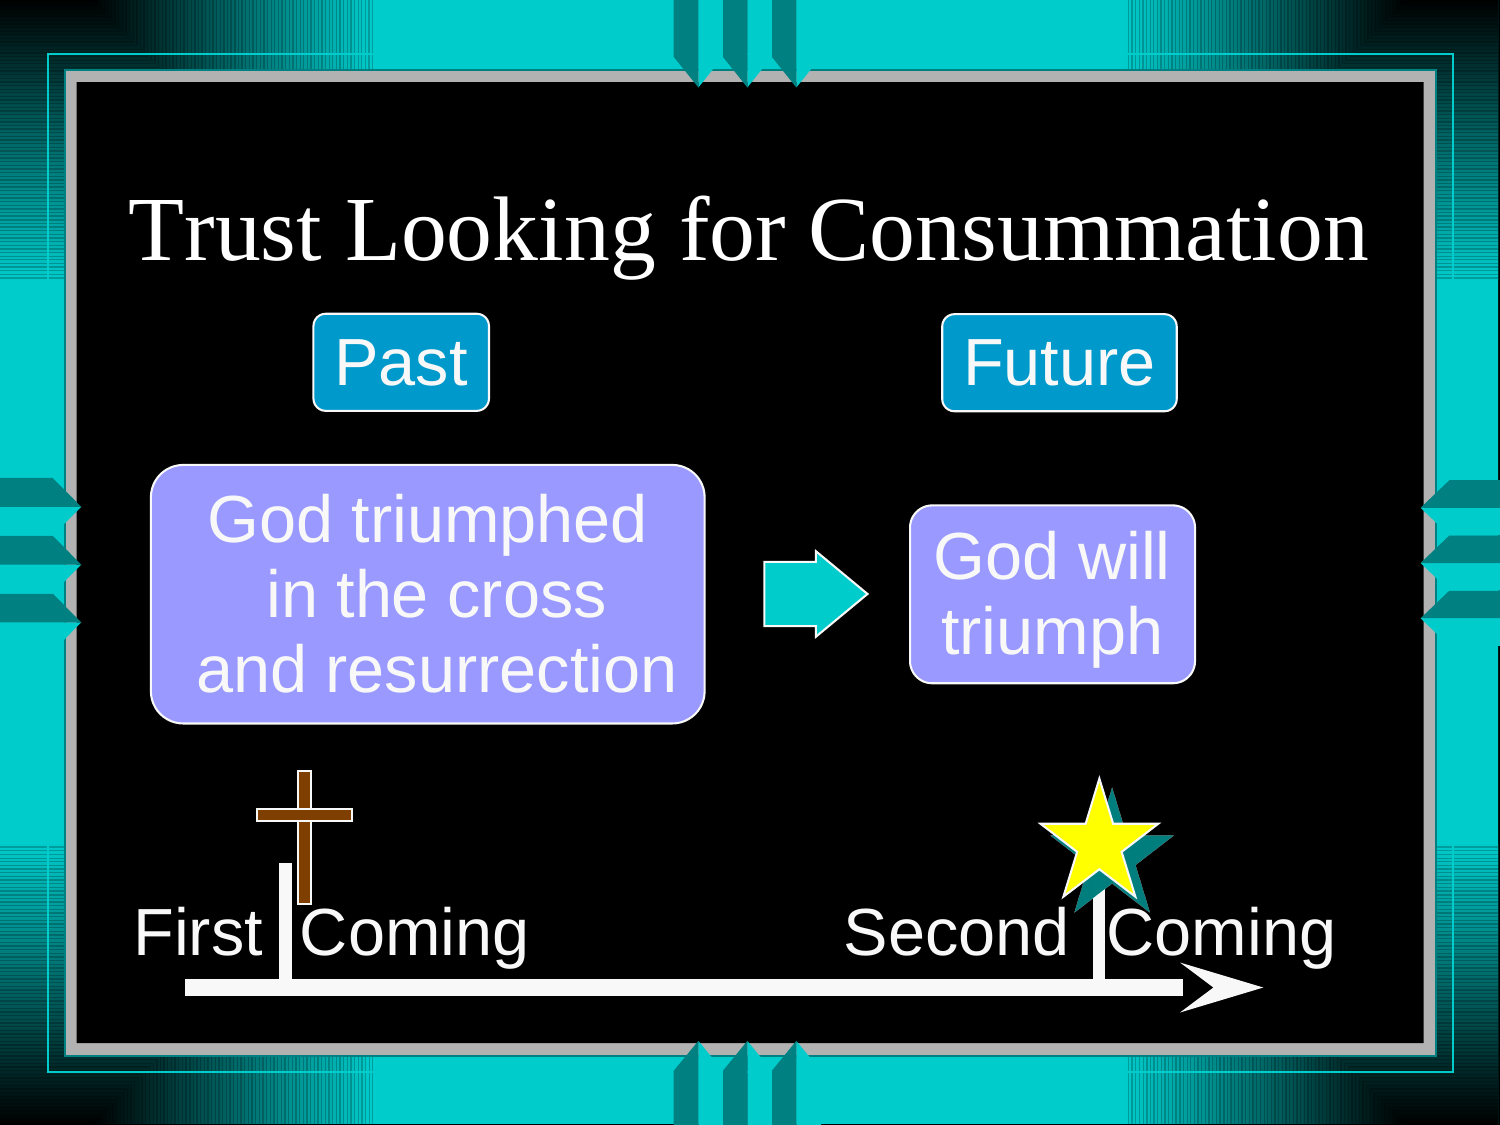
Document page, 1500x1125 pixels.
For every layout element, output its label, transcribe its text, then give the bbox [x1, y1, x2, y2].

text_box [764, 551, 868, 637]
text_box God will triumph [910, 505, 1196, 684]
text_box Past [313, 313, 489, 411]
text_box God triumphed in the cross and resurrection [150, 464, 705, 724]
text_box [256, 771, 352, 887]
title Trust Looking for Consummation [112, 99, 1388, 288]
text_box First Coming [118, 887, 632, 978]
text_box [1040, 778, 1159, 887]
text_box Future [942, 314, 1177, 412]
text_box Second Coming [828, 887, 1408, 978]
